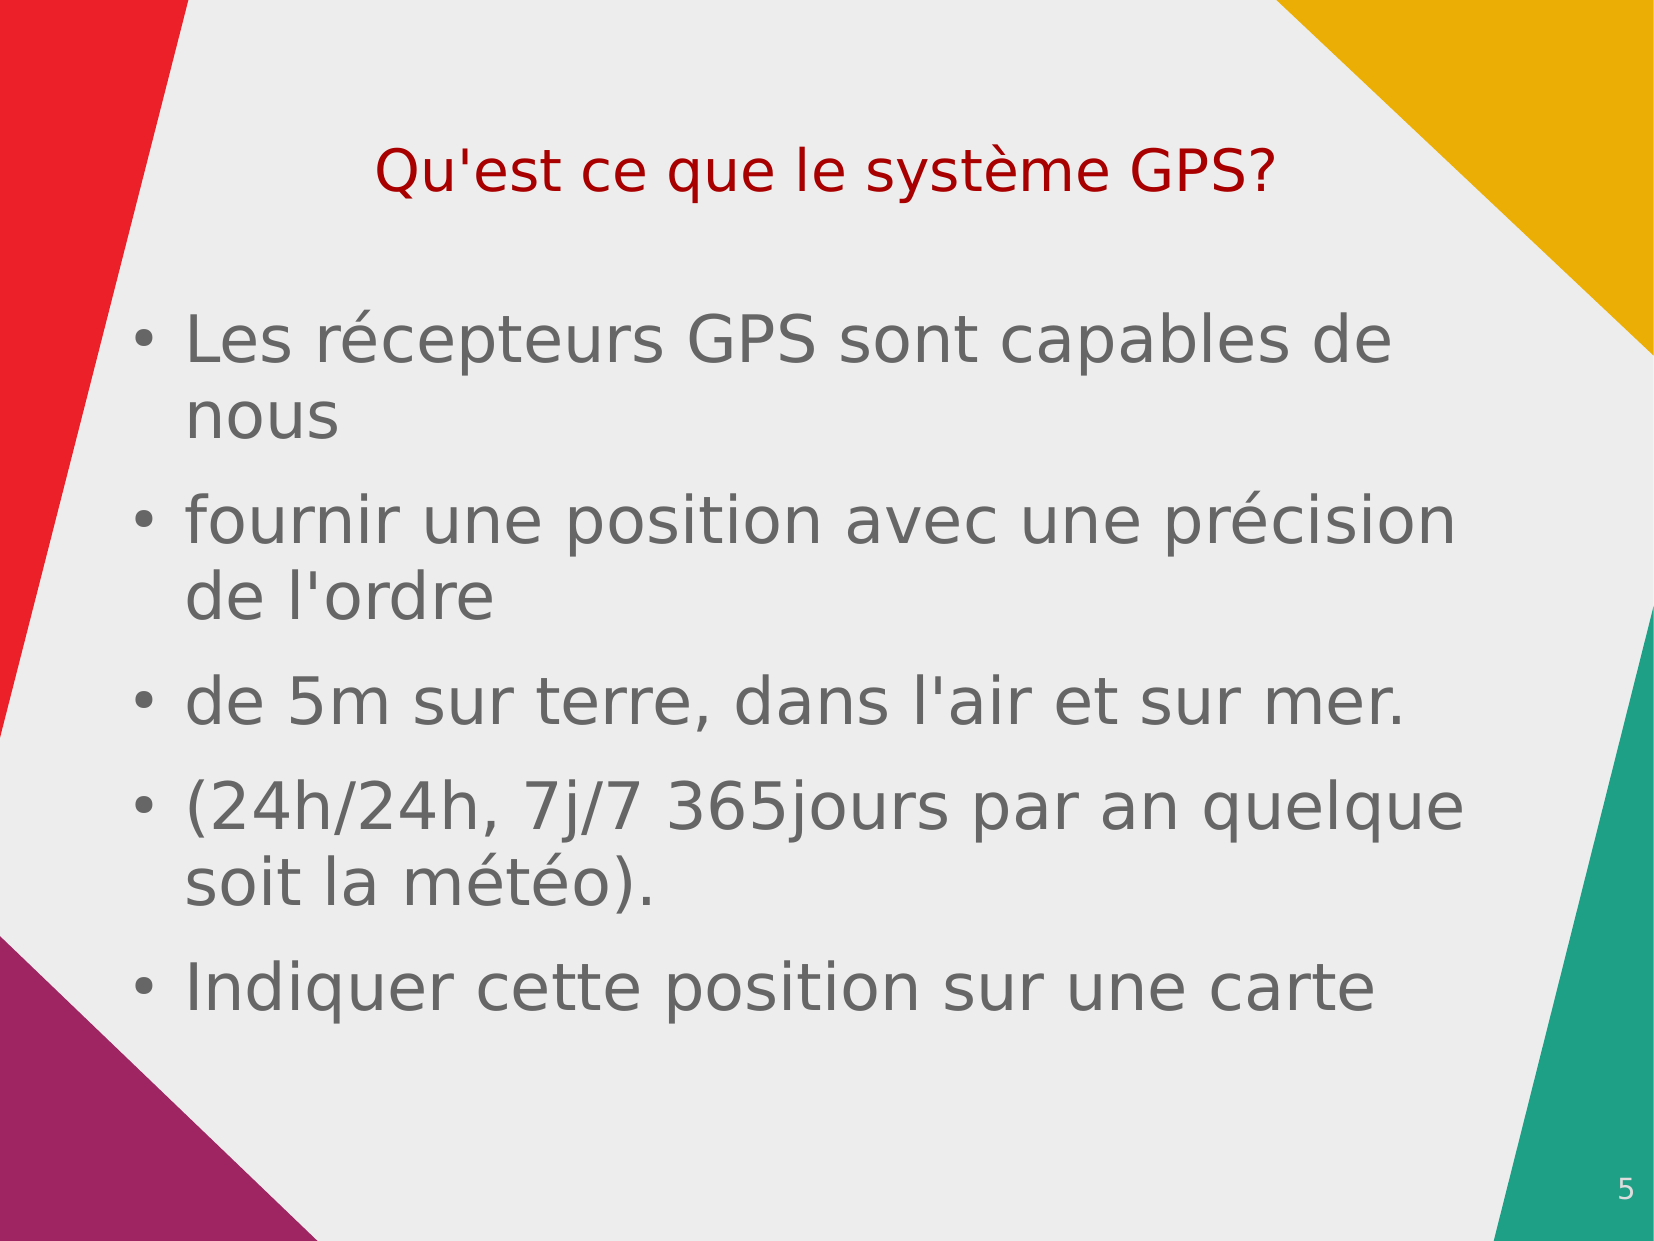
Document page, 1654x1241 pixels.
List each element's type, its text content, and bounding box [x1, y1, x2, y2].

list Les récepteurs GPS sont capables de nous fournir une position avec une précision de l'ordre de 5m sur terre, dans l'air et sur mer. (24h/24h, 7j/7 365jours par an quelque soit la météo). Indiquer cette position sur une carte [114, 302, 1539, 1033]
title Qu'est ce que le système GPS? [114, 73, 1539, 271]
